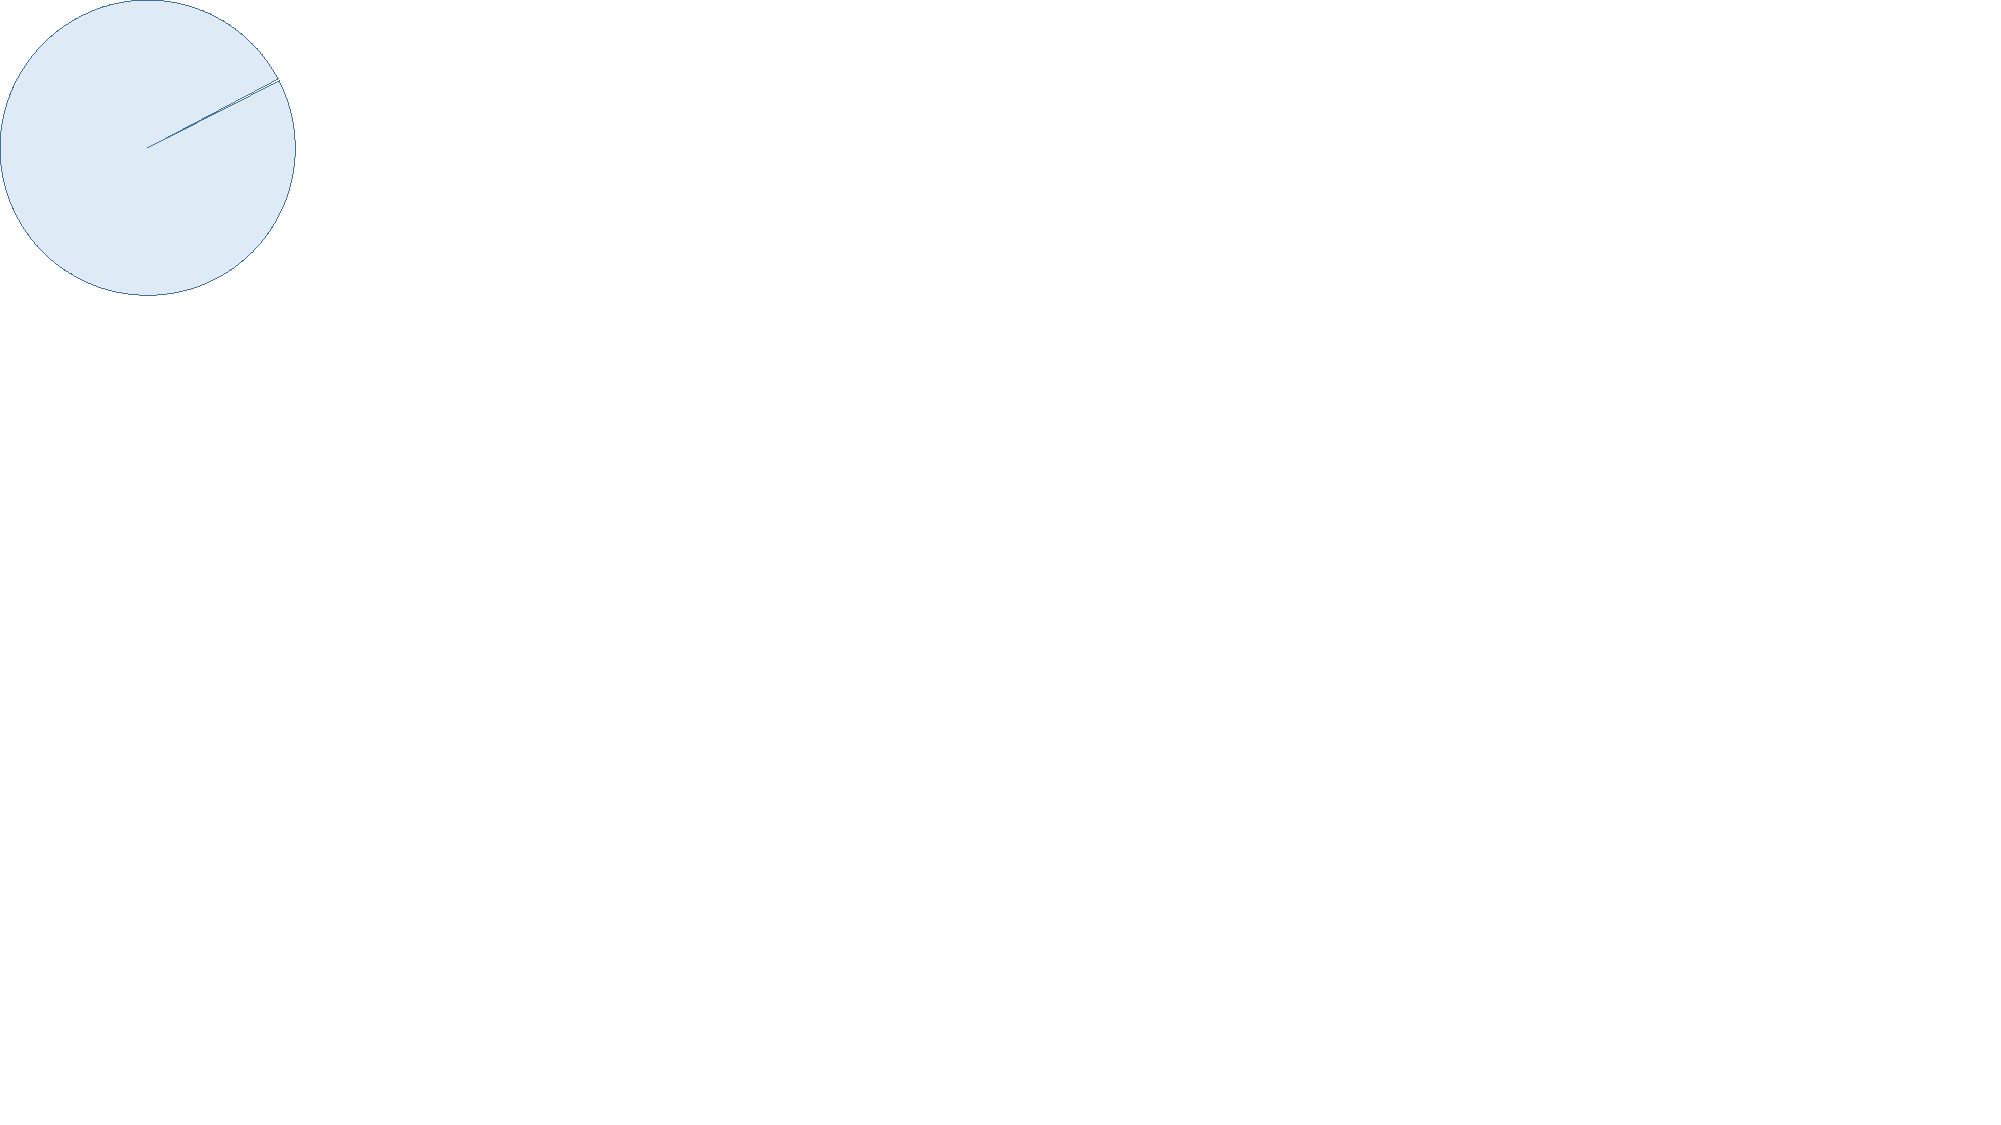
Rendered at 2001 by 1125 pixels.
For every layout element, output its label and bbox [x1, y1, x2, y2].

text_box [0, 0, 296, 296]
